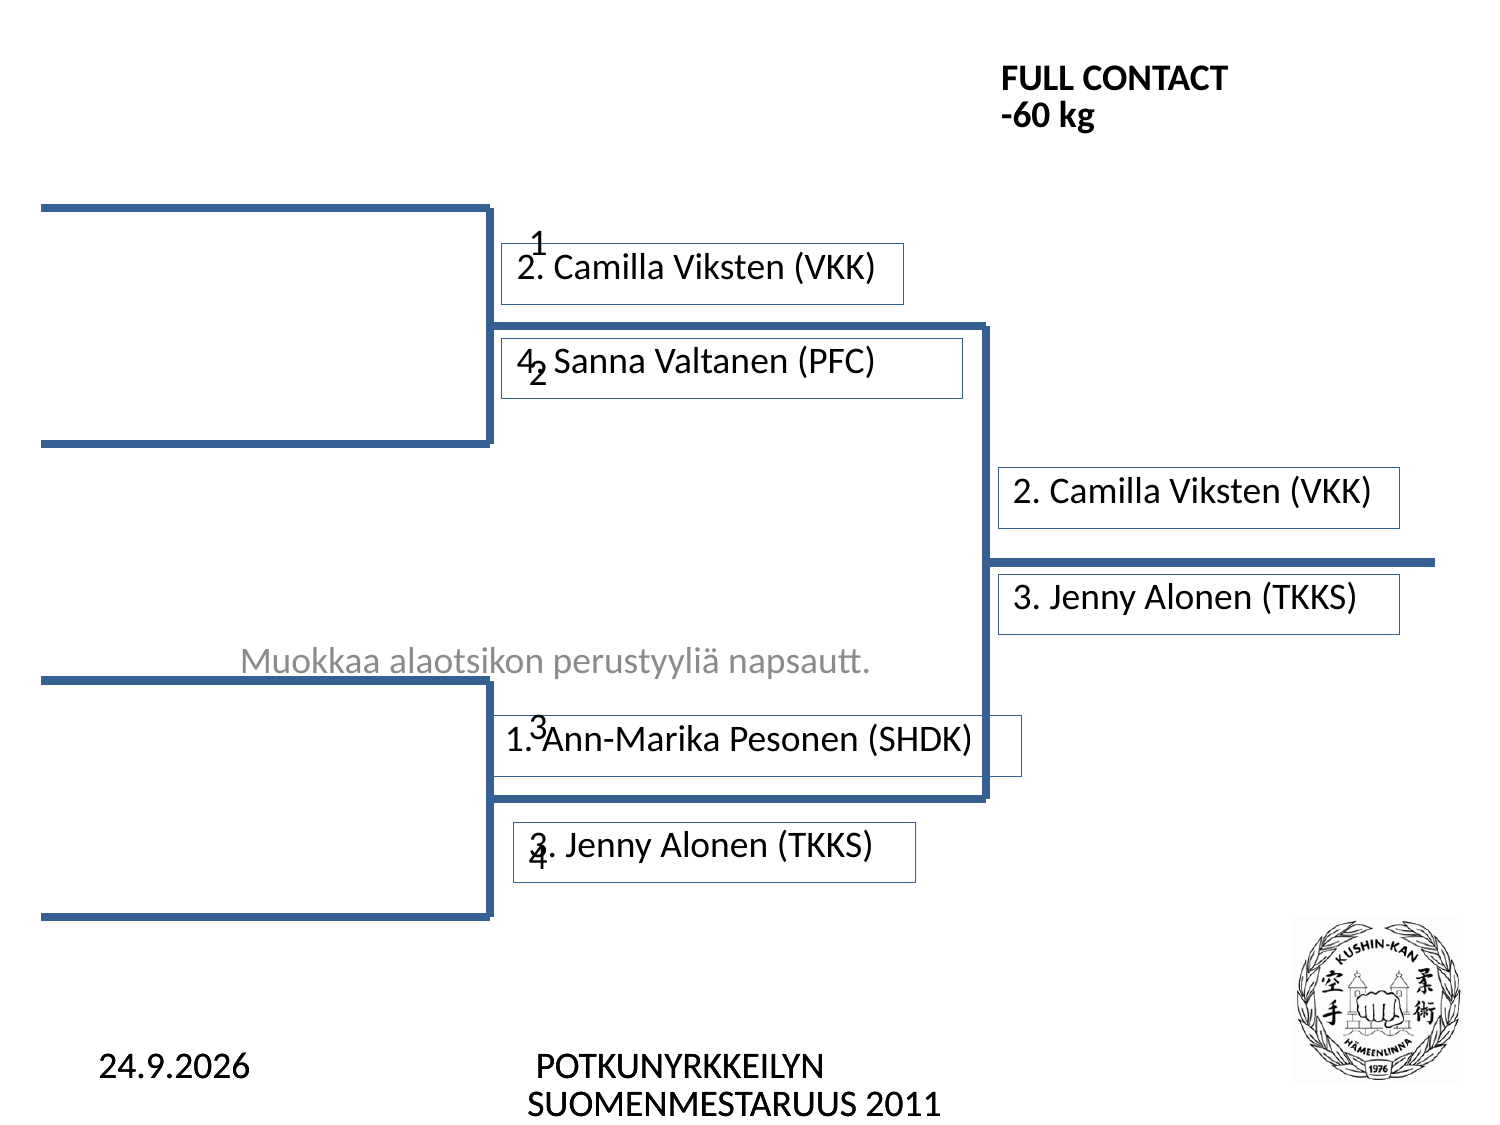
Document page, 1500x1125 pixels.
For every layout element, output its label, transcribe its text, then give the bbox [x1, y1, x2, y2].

text_box 1. Ann-Marika Pesonen (SHDK) [494, 715, 982, 777]
text_box 1. Ann-Marika Pesonen (SHDK) [990, 715, 1022, 777]
text_box FULL CONTACT -60 kg [986, 54, 1400, 161]
text_box 3 [513, 704, 561, 765]
text_box 4. Sanna Valtanen (PFC) [501, 338, 963, 399]
picture [1293, 916, 1463, 1083]
text_box 4 [513, 834, 561, 895]
text_box 2. Camilla Viksten (VKK) [501, 243, 904, 305]
text_box 3. Jenny Alonen (TKKS) [998, 574, 1400, 635]
text_box 1 [513, 219, 550, 281]
slide_number 8.5.2011 [75, 1042, 425, 1103]
text_box 2 [513, 349, 561, 411]
footer POTKUNYRKKEILYN SUOMENMESTARUUS 2011 [512, 1042, 988, 1103]
text_box 2. Camilla Viksten (VKK) [998, 467, 1400, 529]
text_box 3. Jenny Alonen (TKKS) [513, 822, 916, 883]
